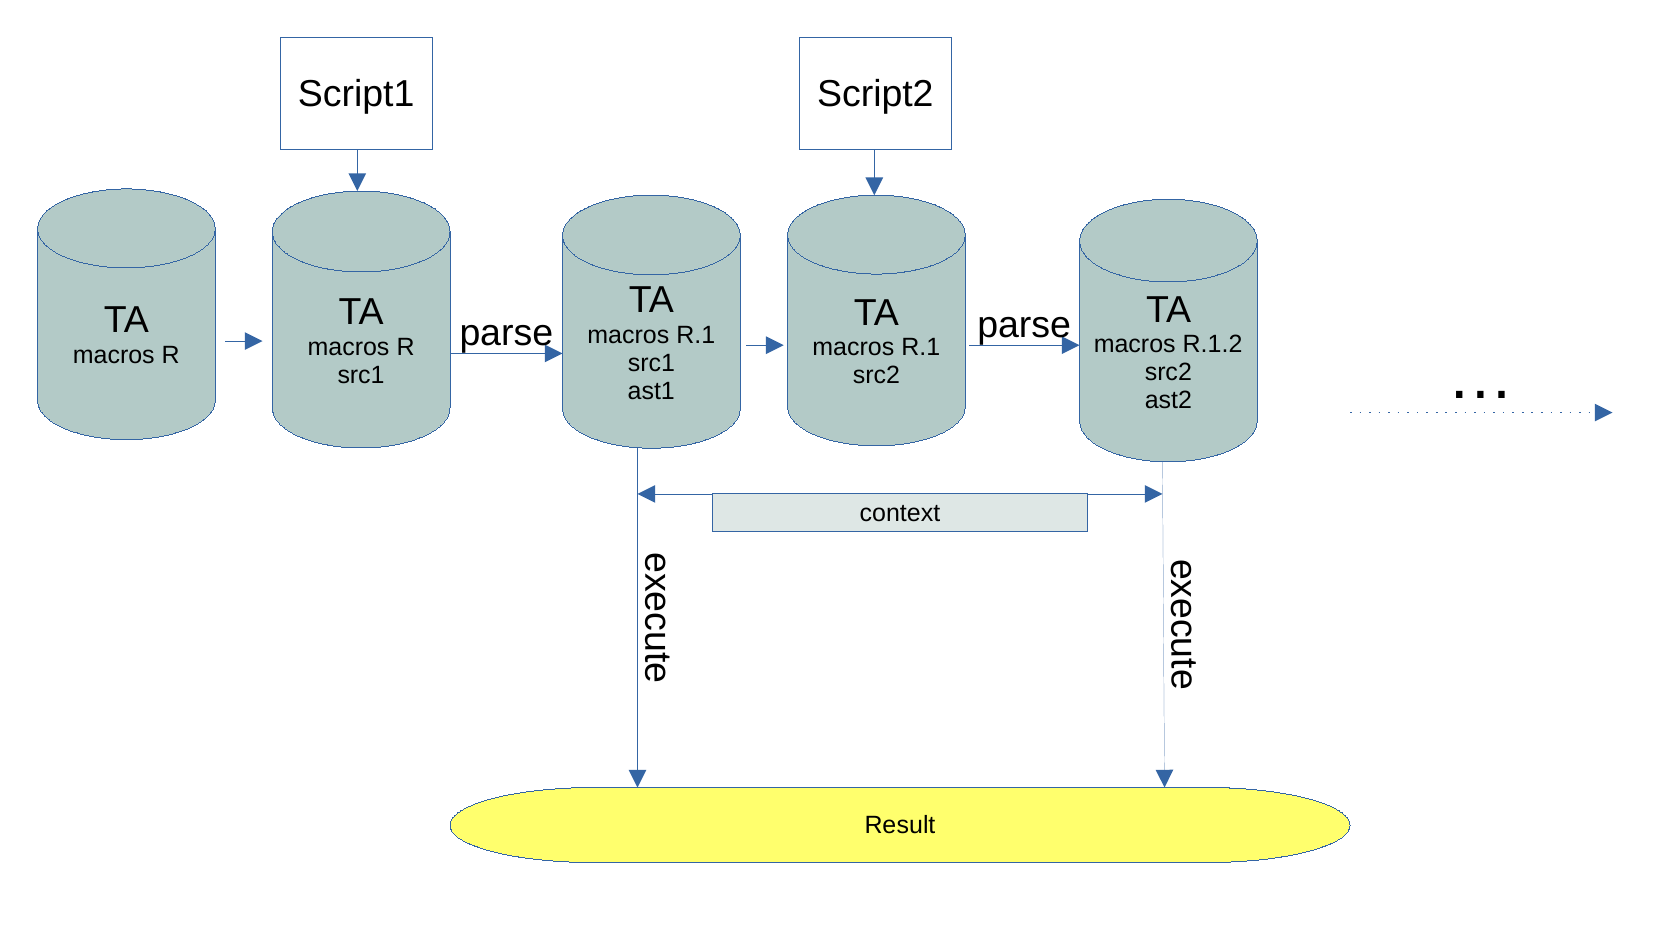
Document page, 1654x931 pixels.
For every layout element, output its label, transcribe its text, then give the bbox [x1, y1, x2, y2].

text_box Script2 [799, 37, 952, 150]
text_box TA macros R src1 [272, 191, 451, 448]
text_box TA macros R.1.2 src2 ast2 [1079, 199, 1258, 462]
text_box TA macros R.1 src1 ast1 [562, 195, 741, 449]
text_box Result [450, 787, 1351, 863]
text_box TA macros R [37, 188, 216, 440]
text_box Script1 [280, 37, 433, 150]
text_box context [712, 493, 1088, 532]
text_box TA macros R.1 src2 [787, 195, 966, 446]
